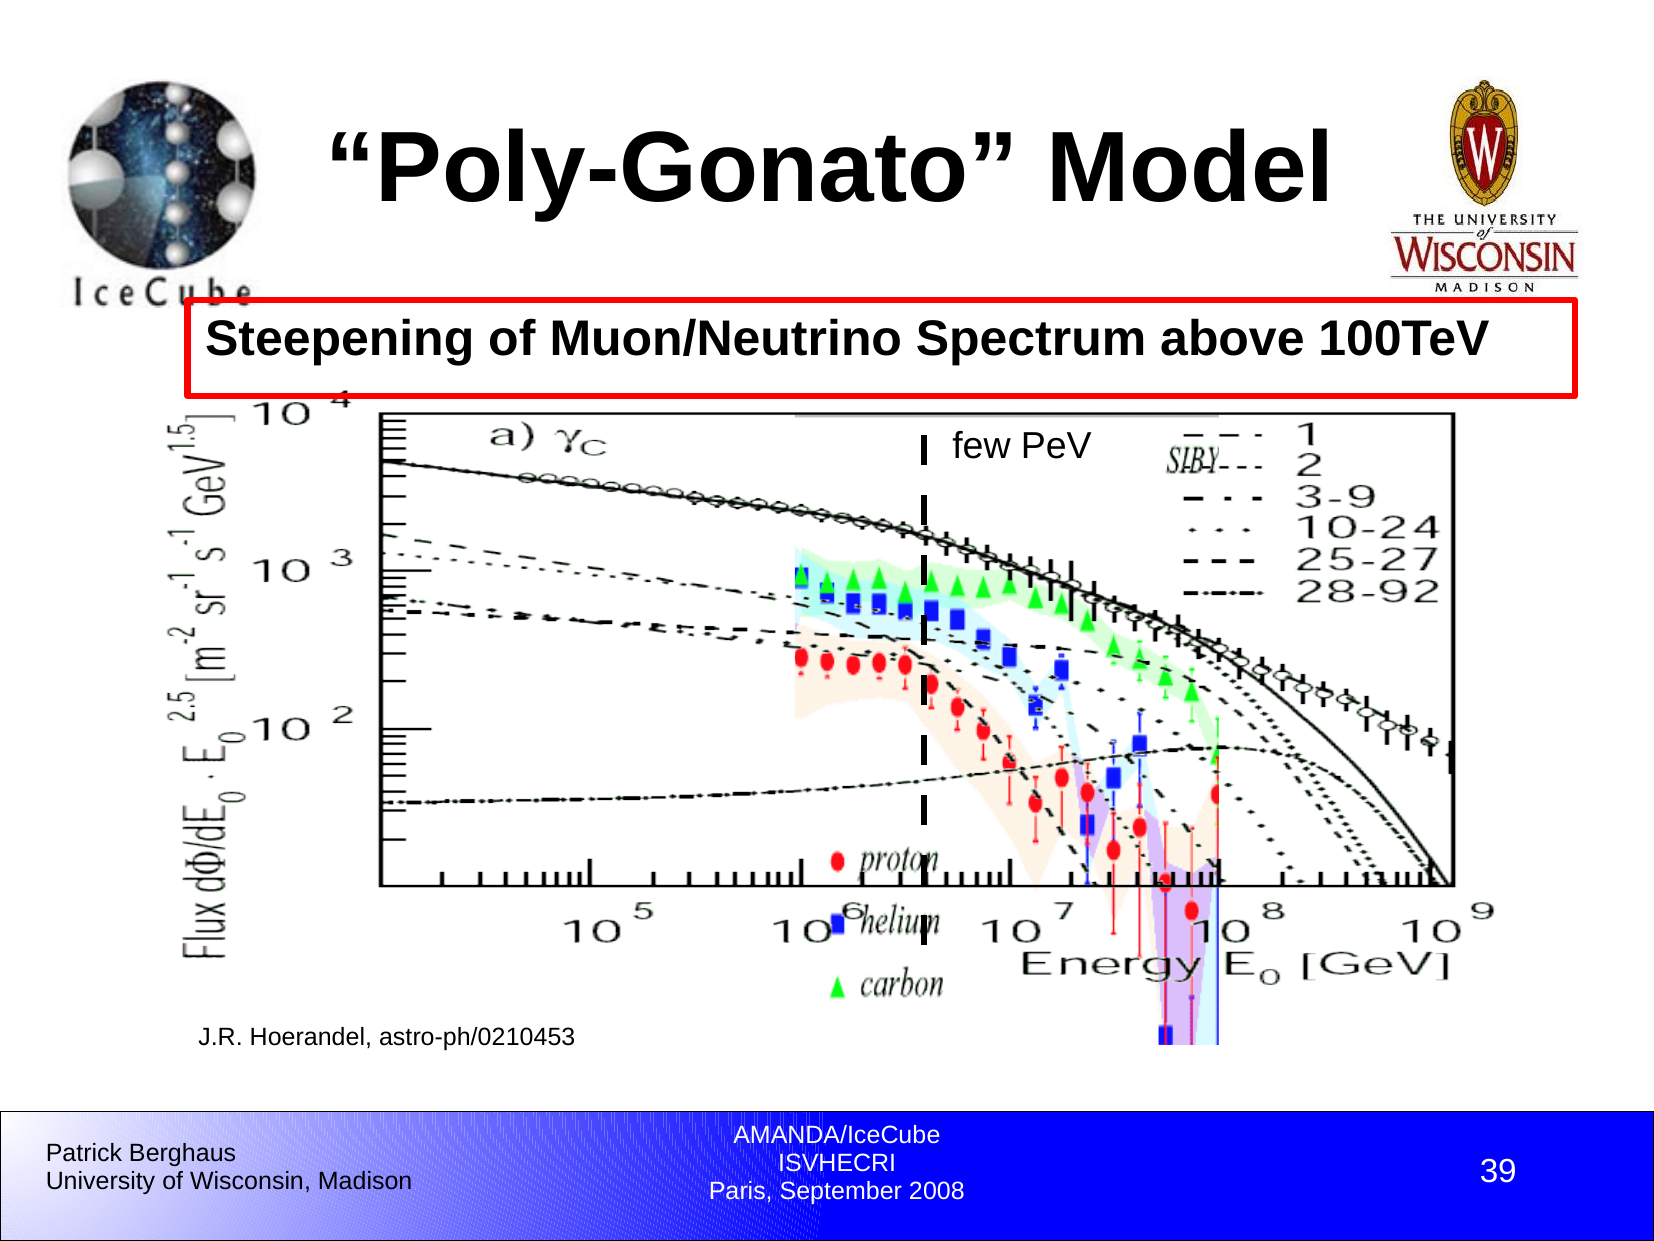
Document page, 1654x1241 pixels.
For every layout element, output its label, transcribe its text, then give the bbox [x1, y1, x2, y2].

picture [99, 344, 1497, 1045]
picture [60, 78, 263, 308]
picture [1381, 76, 1585, 310]
text_box “Poly-Gonato” Model [310, 103, 1349, 270]
text_box few PeV [937, 416, 1106, 488]
text_box Steepening of Muon/Neutrino Spectrum above 100TeV [187, 300, 1576, 397]
text_box J.R. Hoerandel, astro-ph/0210453 [183, 1015, 590, 1068]
